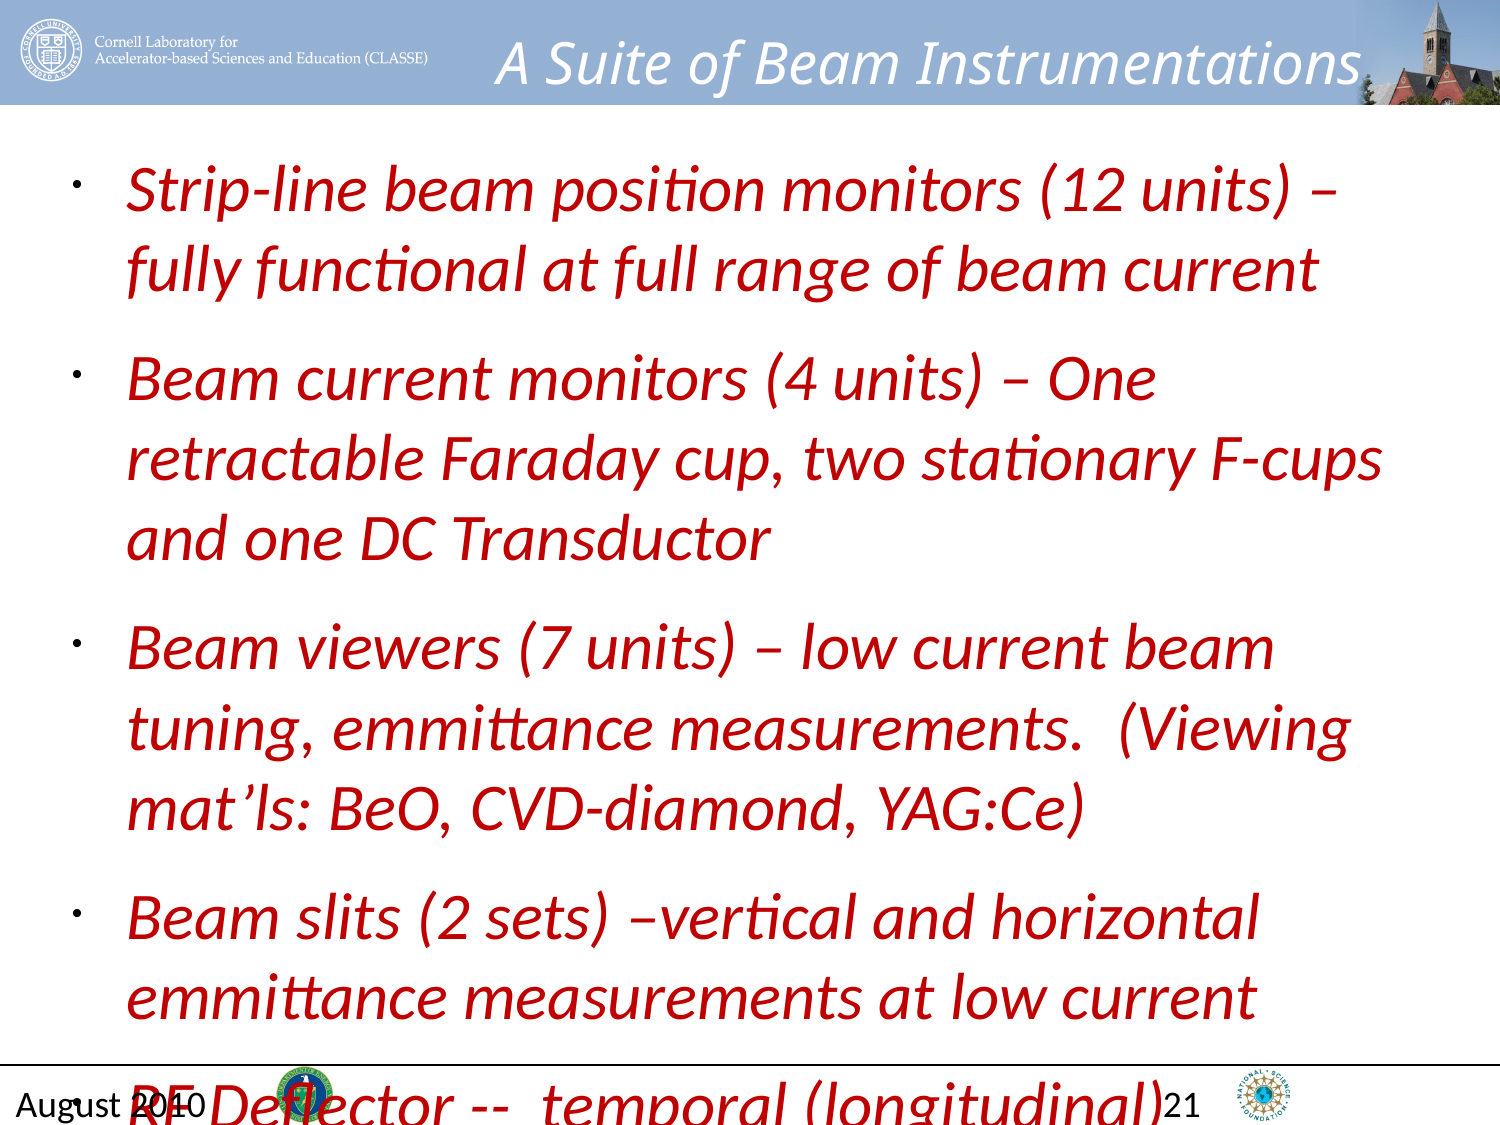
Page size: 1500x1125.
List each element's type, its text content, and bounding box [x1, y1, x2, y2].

list Strip-line beam position monitors (12 units) – fully functional at full range of beam current Beam current monitors (4 units) – One retractable Faraday cup, two stationary F-cups and one DC Transductor Beam viewers (7 units) – low current beam tuning, emmittance measurements. (Viewing mat’ls: BeO, CVD-diamond, YAG:Ce) Beam slits (2 sets) –vertical and horizontal emmittance measurements at low current RF Deflector -- temporal (longitudinal) measurements at low current Flying-wires (2 units) –vertical and horizontal emmittance measurements at high current (yet to be commissioned) T-Hz Spectrometer – temporal (longitudinal) measurements at high current (yet to be commissioned) [0, 129, 1467, 1125]
text_box A Suite of Beam Instrumentations [438, 10, 1439, 99]
picture [0, 0, 1500, 105]
slide_number <number> [1147, 1065, 1498, 1125]
slide_number August 2010 [0, 1065, 351, 1125]
